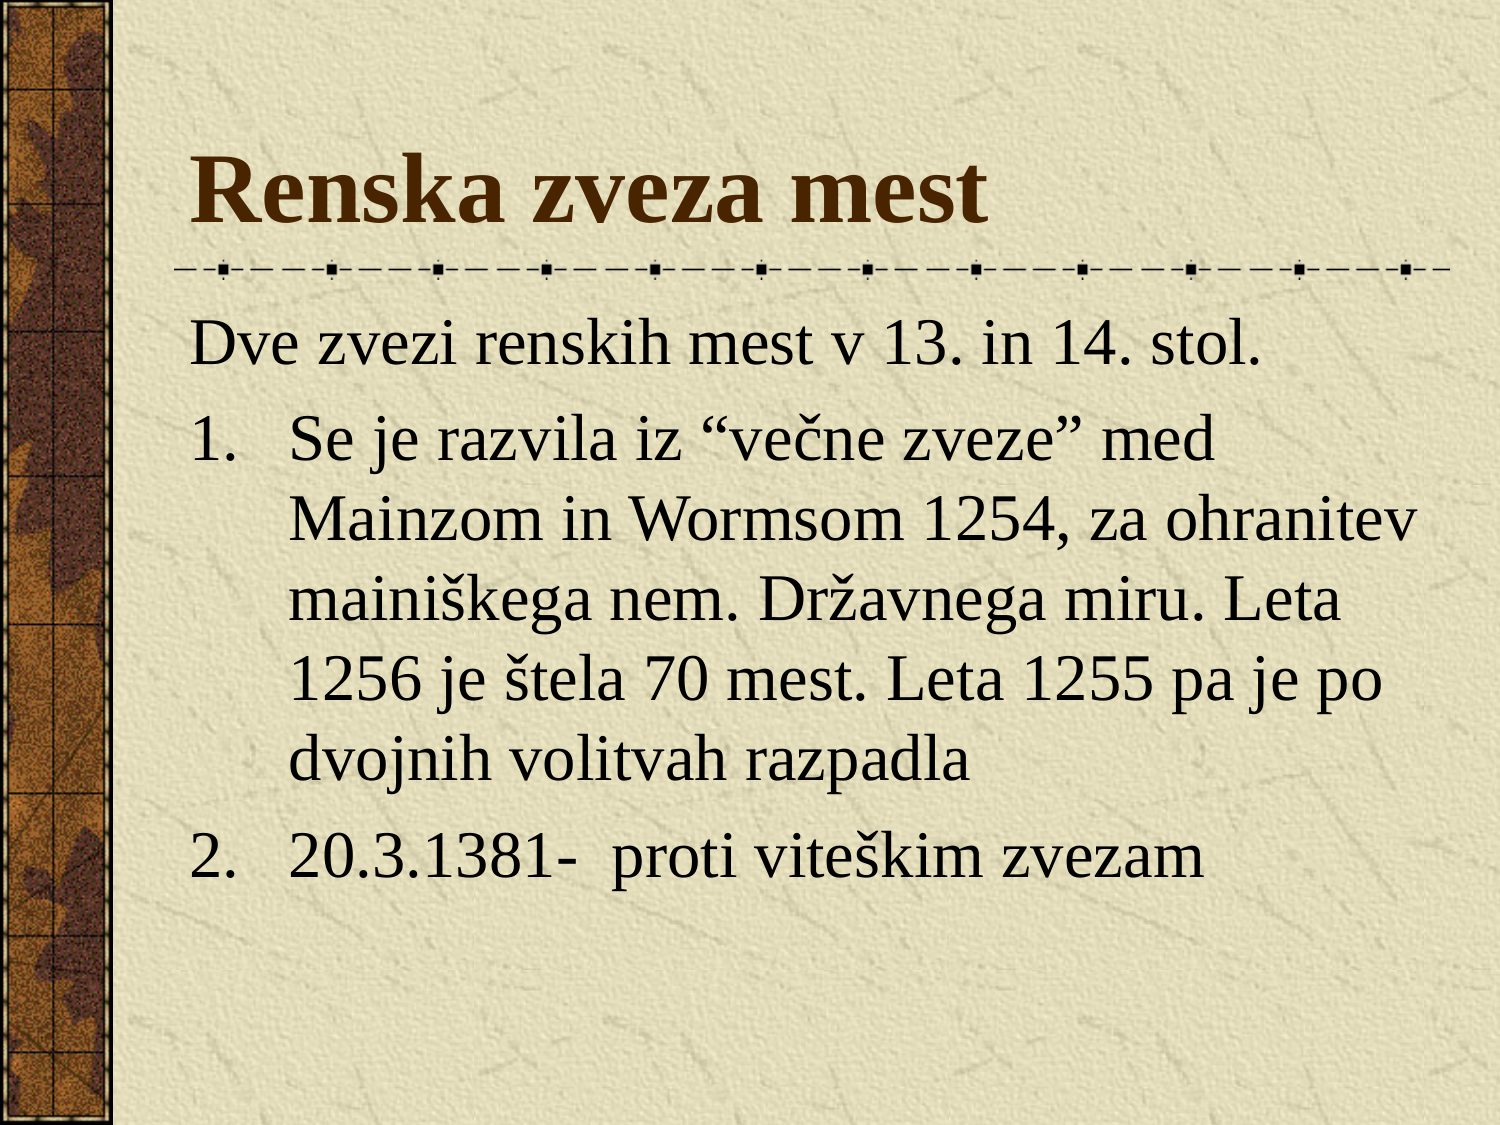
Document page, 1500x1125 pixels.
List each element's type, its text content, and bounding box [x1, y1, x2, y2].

list Dve zvezi renskih mest v 13. in 14. stol. Se je razvila iz “večne zveze” med Mainzom in Wormsom 1254, za ohranitev mainiškega nem. Državnega miru. Leta 1256 je štela 70 mest. Leta 1255 pa je po dvojnih volitvah razpadla 20.3.1381- proti viteškim zvezam [174, 289, 1449, 965]
picture [0, 0, 1500, 1125]
title Renska zveza mest [174, 150, 1450, 250]
